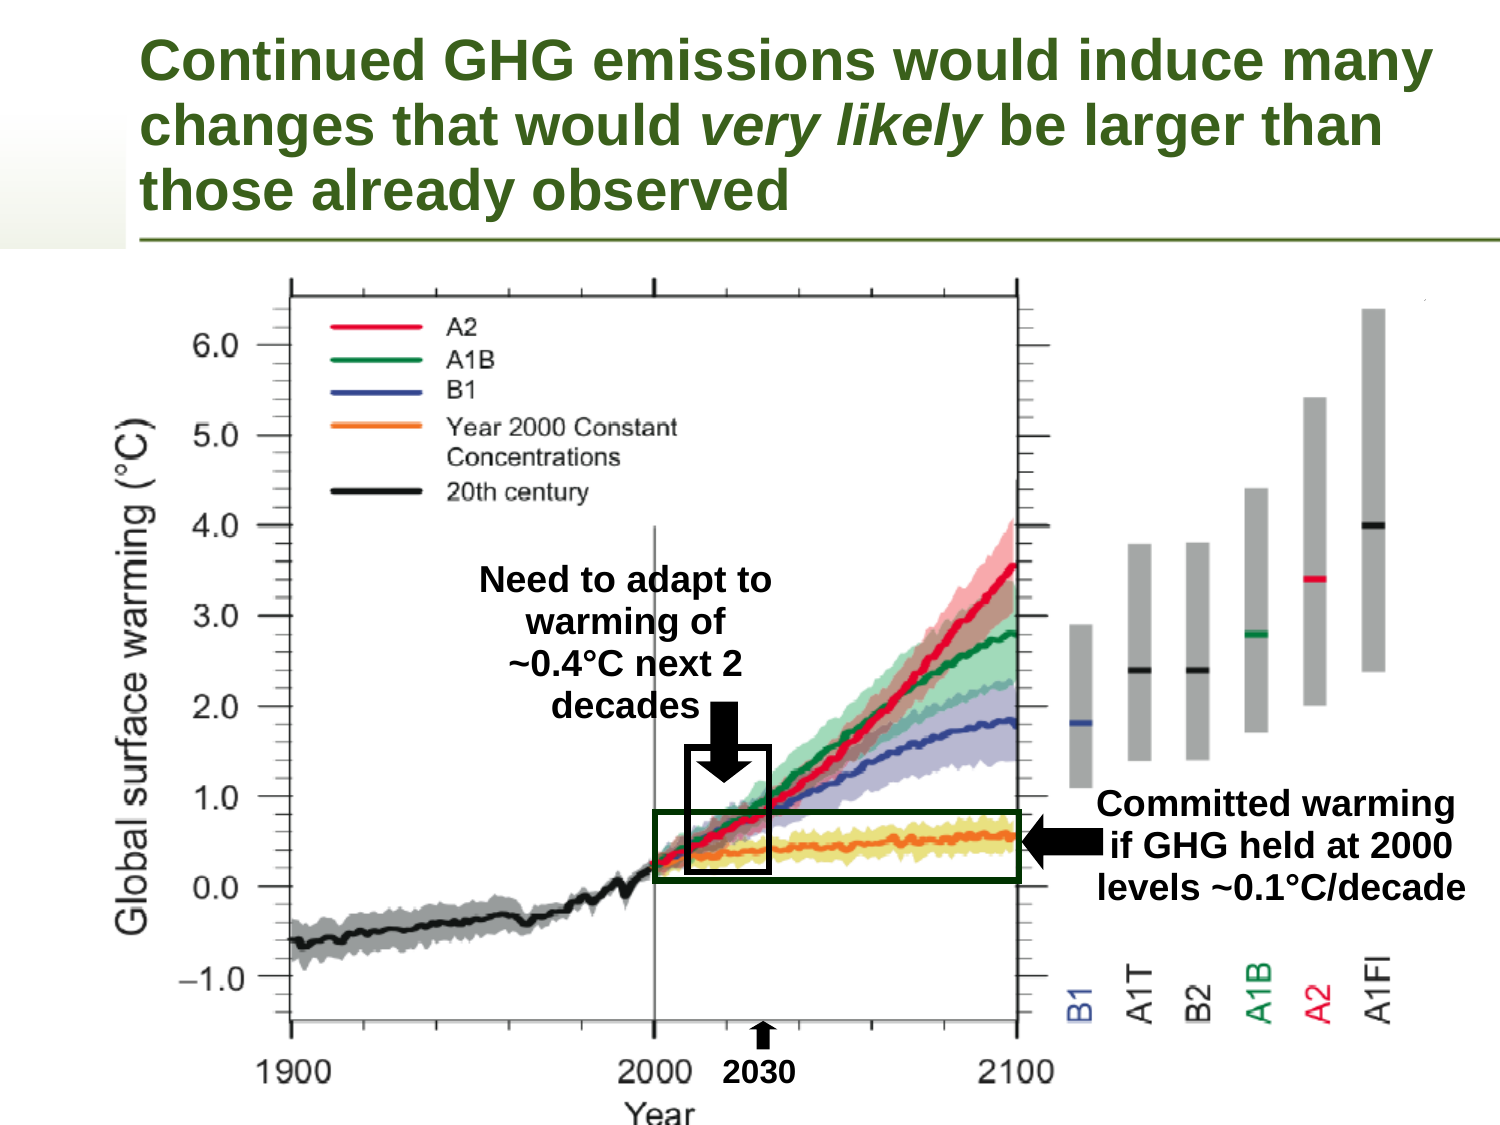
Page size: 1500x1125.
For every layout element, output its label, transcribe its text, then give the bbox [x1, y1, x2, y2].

text_box [1022, 815, 1103, 868]
title Continued GHG emissions would induce many changes that would very likely be larger than those already observed [124, 12, 1500, 238]
picture [691, 751, 766, 809]
text_box Committed warming if GHG held at 2000 levels ~0.1°C/decade [1063, 774, 1500, 917]
text_box [751, 1021, 775, 1049]
text_box Need to adapt to warming of ~0.4°C next 2 decades [456, 550, 795, 735]
picture [0, 0, 1500, 1125]
picture [658, 815, 1016, 877]
text_box [698, 702, 751, 783]
text_box 2030 [706, 1045, 813, 1099]
picture [691, 815, 766, 869]
